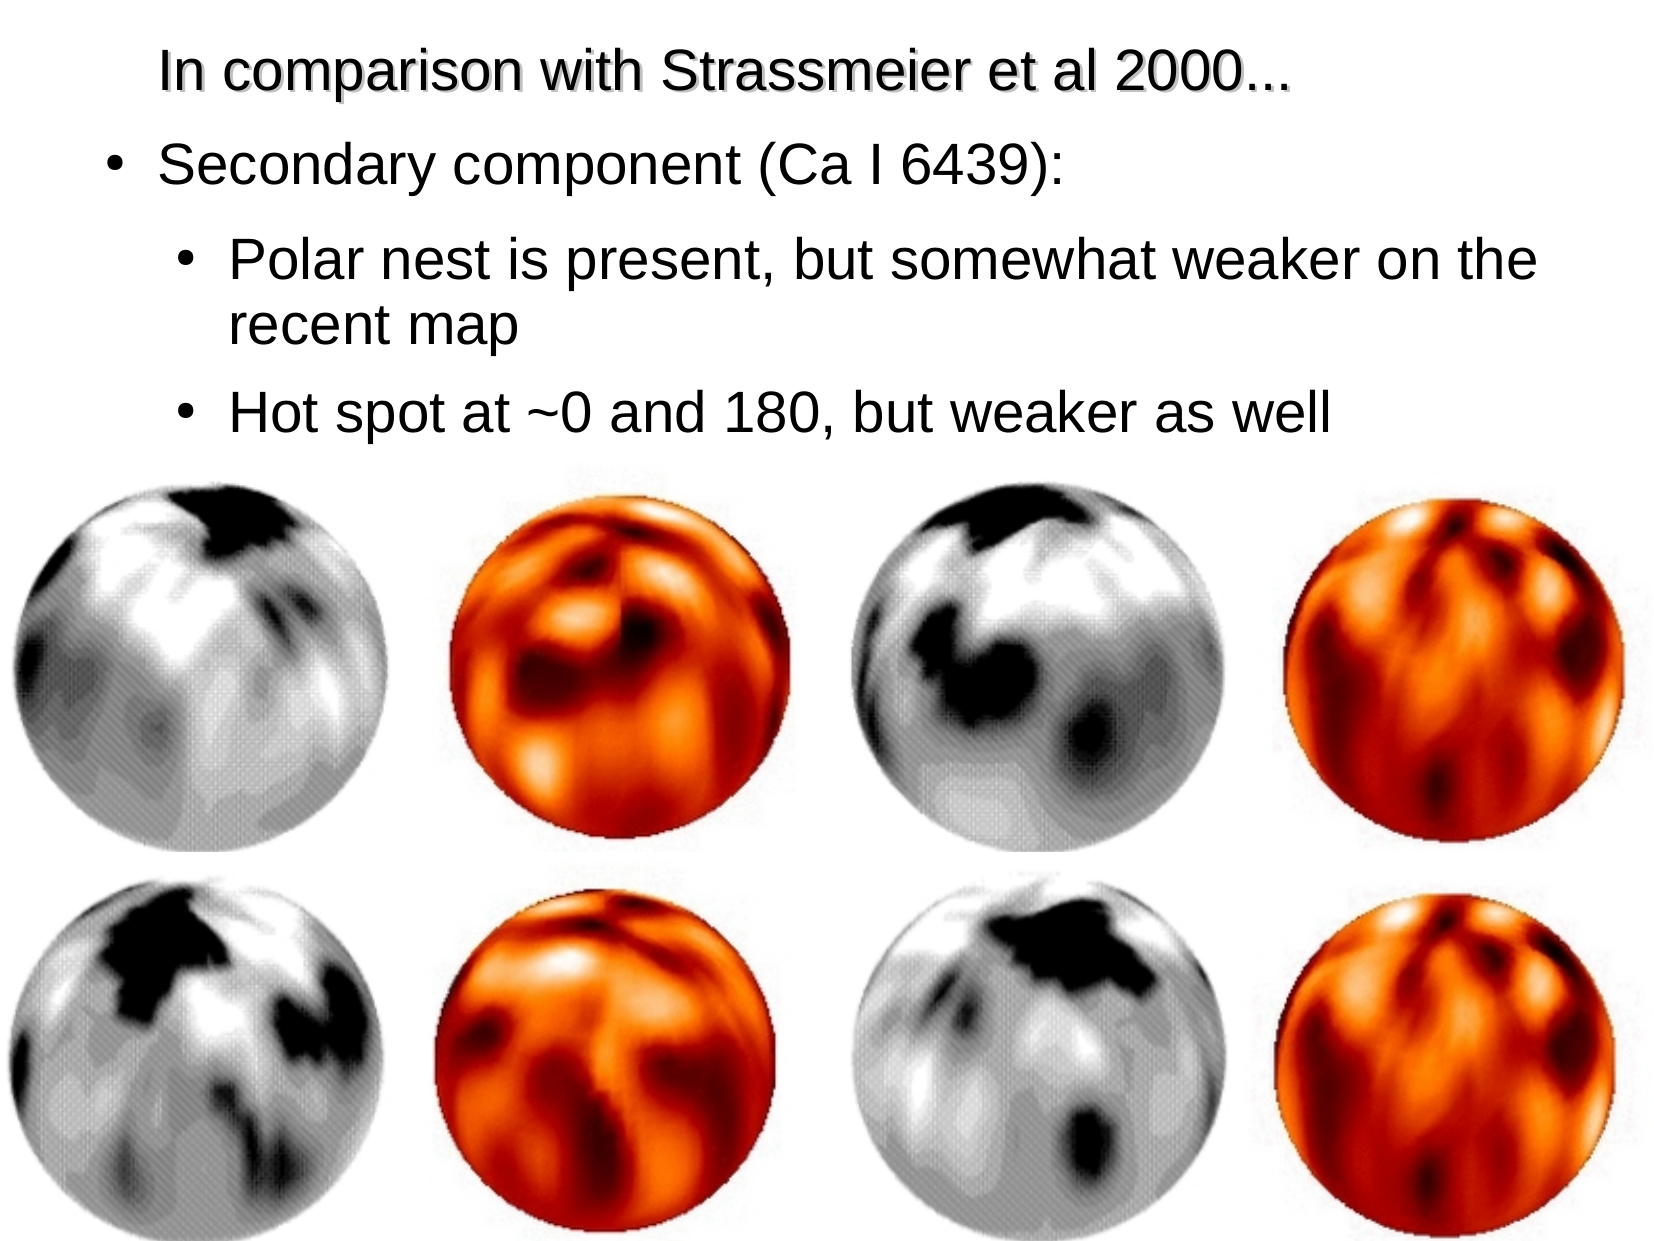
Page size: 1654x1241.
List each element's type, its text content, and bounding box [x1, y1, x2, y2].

list In comparison with Strassmeier et al 2000... Secondary component (Ca I 6439): Polar nest is present, but somewhat weaker on the recent map Hot spot at ~0 and 180, but weaker as well [86, 37, 1576, 461]
picture [0, 459, 1654, 1241]
